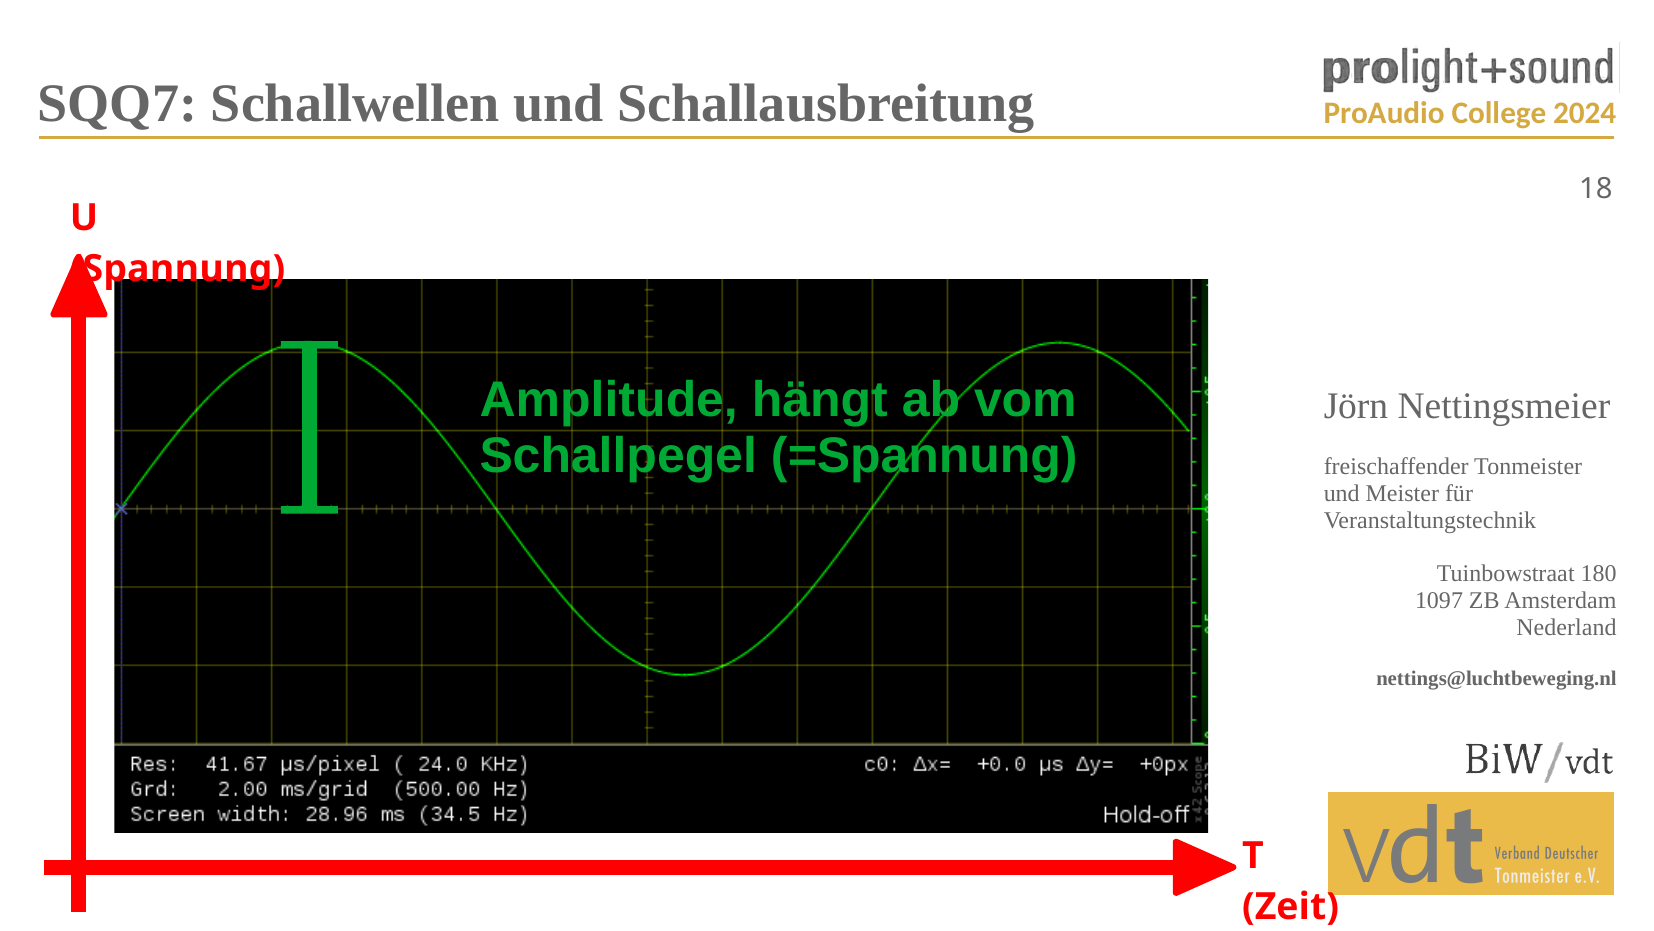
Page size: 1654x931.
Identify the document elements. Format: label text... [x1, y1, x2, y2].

picture [1318, 42, 1620, 93]
list Die zweite Quelle kann auch eine Reflexion sein. [1462, 738, 1619, 784]
text_box T (Zeit) [1227, 820, 1358, 924]
picture [114, 279, 1209, 833]
text_box U (Spannung) [55, 183, 327, 254]
text_box Amplitude, hängt ab vom Schallpegel (=Spannung) [464, 363, 1106, 547]
title SQQ7: Schallwellen und Schallausbreitung [37, 43, 1275, 164]
